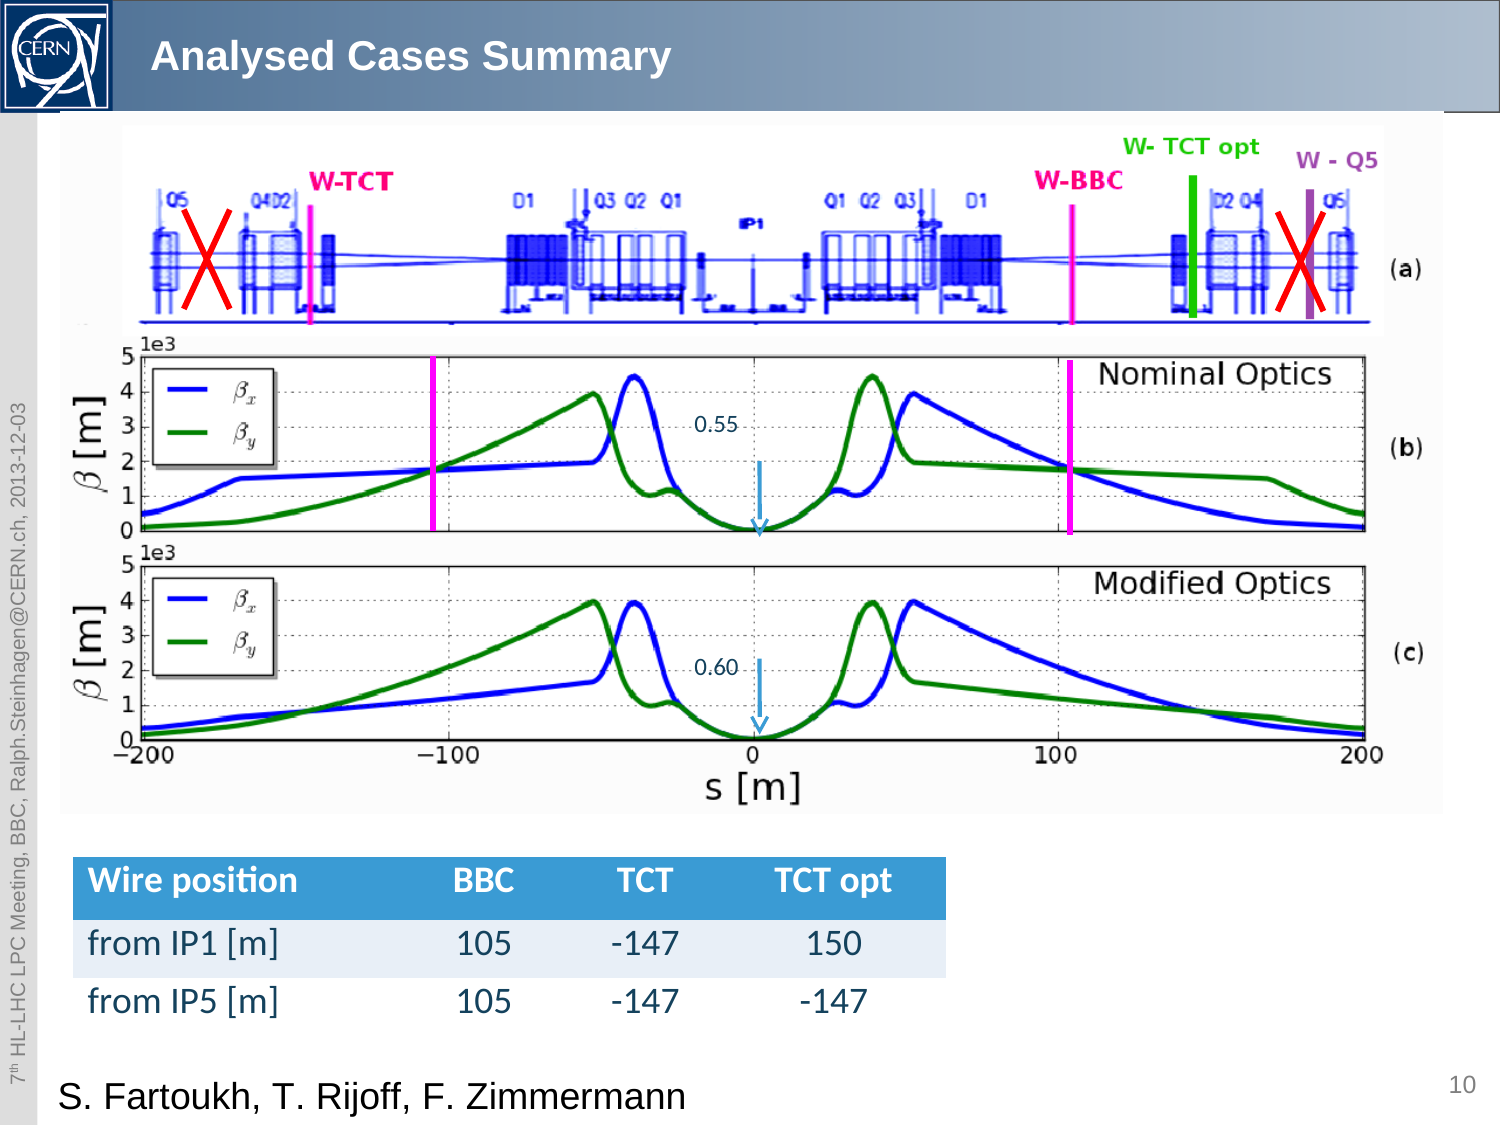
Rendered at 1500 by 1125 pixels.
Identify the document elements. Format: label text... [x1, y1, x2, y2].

table_cell 105 [399, 978, 569, 1039]
table_header Wire position [73, 857, 399, 920]
title Analysed Cases Summary [150, 0, 1201, 113]
table_cell -147 [721, 978, 946, 1039]
table_cell from IP5 [m] [73, 978, 399, 1039]
table_cell from IP1 [m] [73, 920, 399, 978]
table_cell 150 [721, 920, 946, 978]
table_header TCT [569, 857, 721, 920]
table_header BBC [399, 857, 569, 920]
text_box 0.55 [679, 400, 754, 446]
text_box 0.60 [679, 643, 754, 689]
table_header TCT opt [721, 857, 946, 920]
text_box S. Fartoukh, T. Rijoff, F. Zimmermann [42, 1068, 703, 1125]
table_cell 105 [399, 920, 569, 978]
table_cell -147 [569, 978, 721, 1039]
picture [0, 0, 1444, 815]
table_cell -147 [569, 920, 721, 978]
